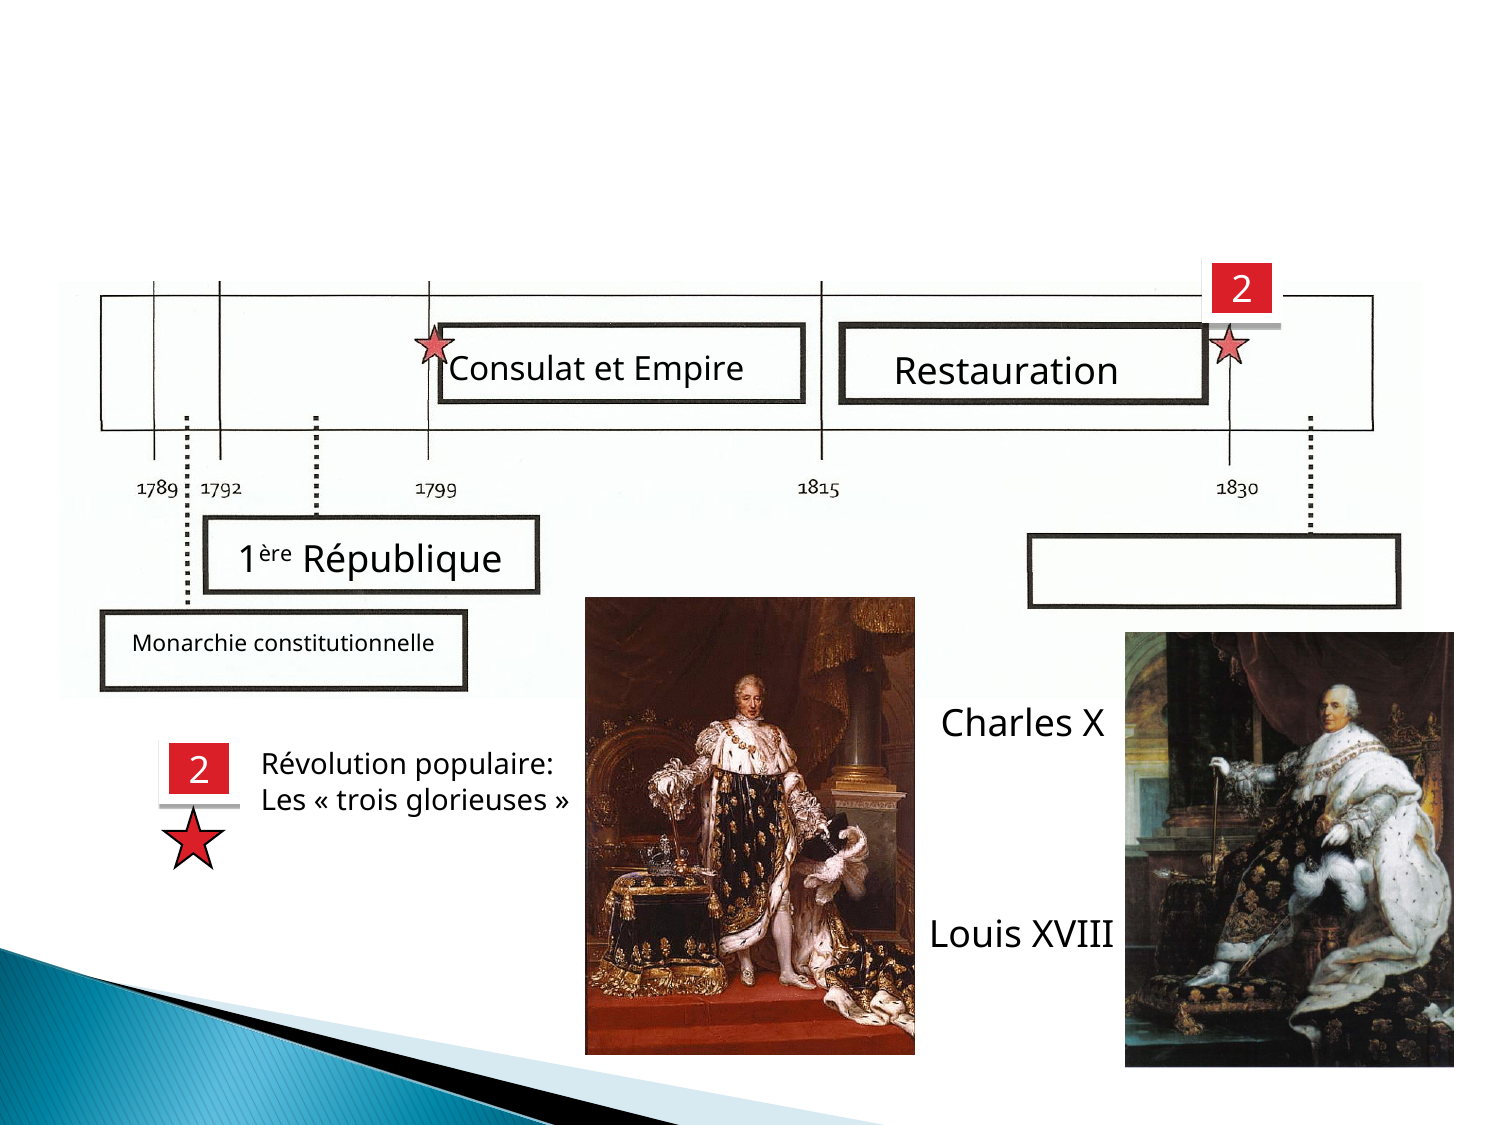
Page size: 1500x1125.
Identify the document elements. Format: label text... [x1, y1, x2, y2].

text_box 1ère République [222, 527, 518, 588]
picture [58, 281, 1454, 1068]
text_box Charles X [925, 691, 1130, 752]
text_box [164, 808, 223, 868]
text_box Restauration [878, 339, 1135, 401]
picture [0, 946, 559, 1125]
text_box Louis XVIII [914, 902, 1130, 963]
text_box Consulat et Empire [433, 339, 760, 396]
text_box Monarchie constitutionnelle [117, 621, 451, 665]
text_box Révolution populaire: Les « trois glorieuses » [246, 738, 586, 824]
text_box 2 [163, 738, 235, 799]
text_box 2 [1206, 257, 1278, 319]
